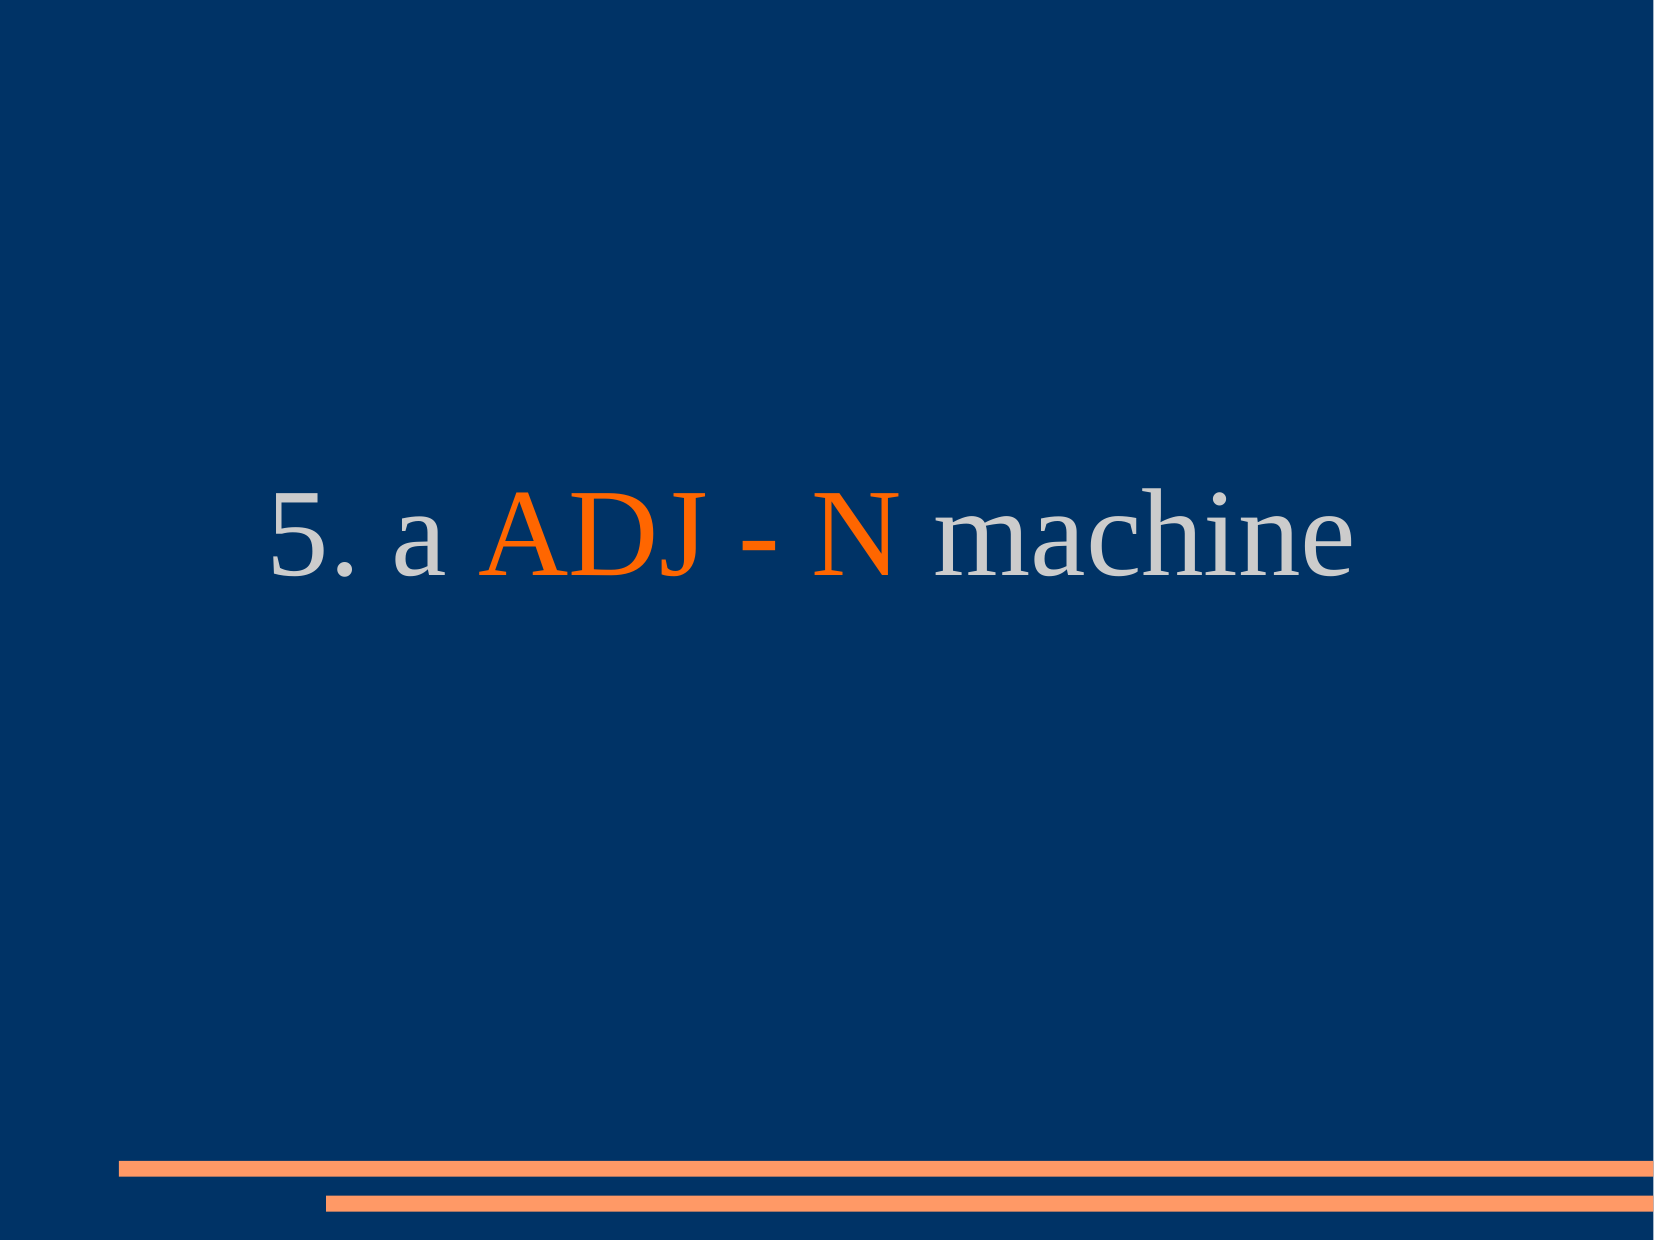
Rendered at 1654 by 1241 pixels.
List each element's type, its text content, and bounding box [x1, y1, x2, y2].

subtitle 5. a ADJ - N machine [121, 229, 1561, 1241]
